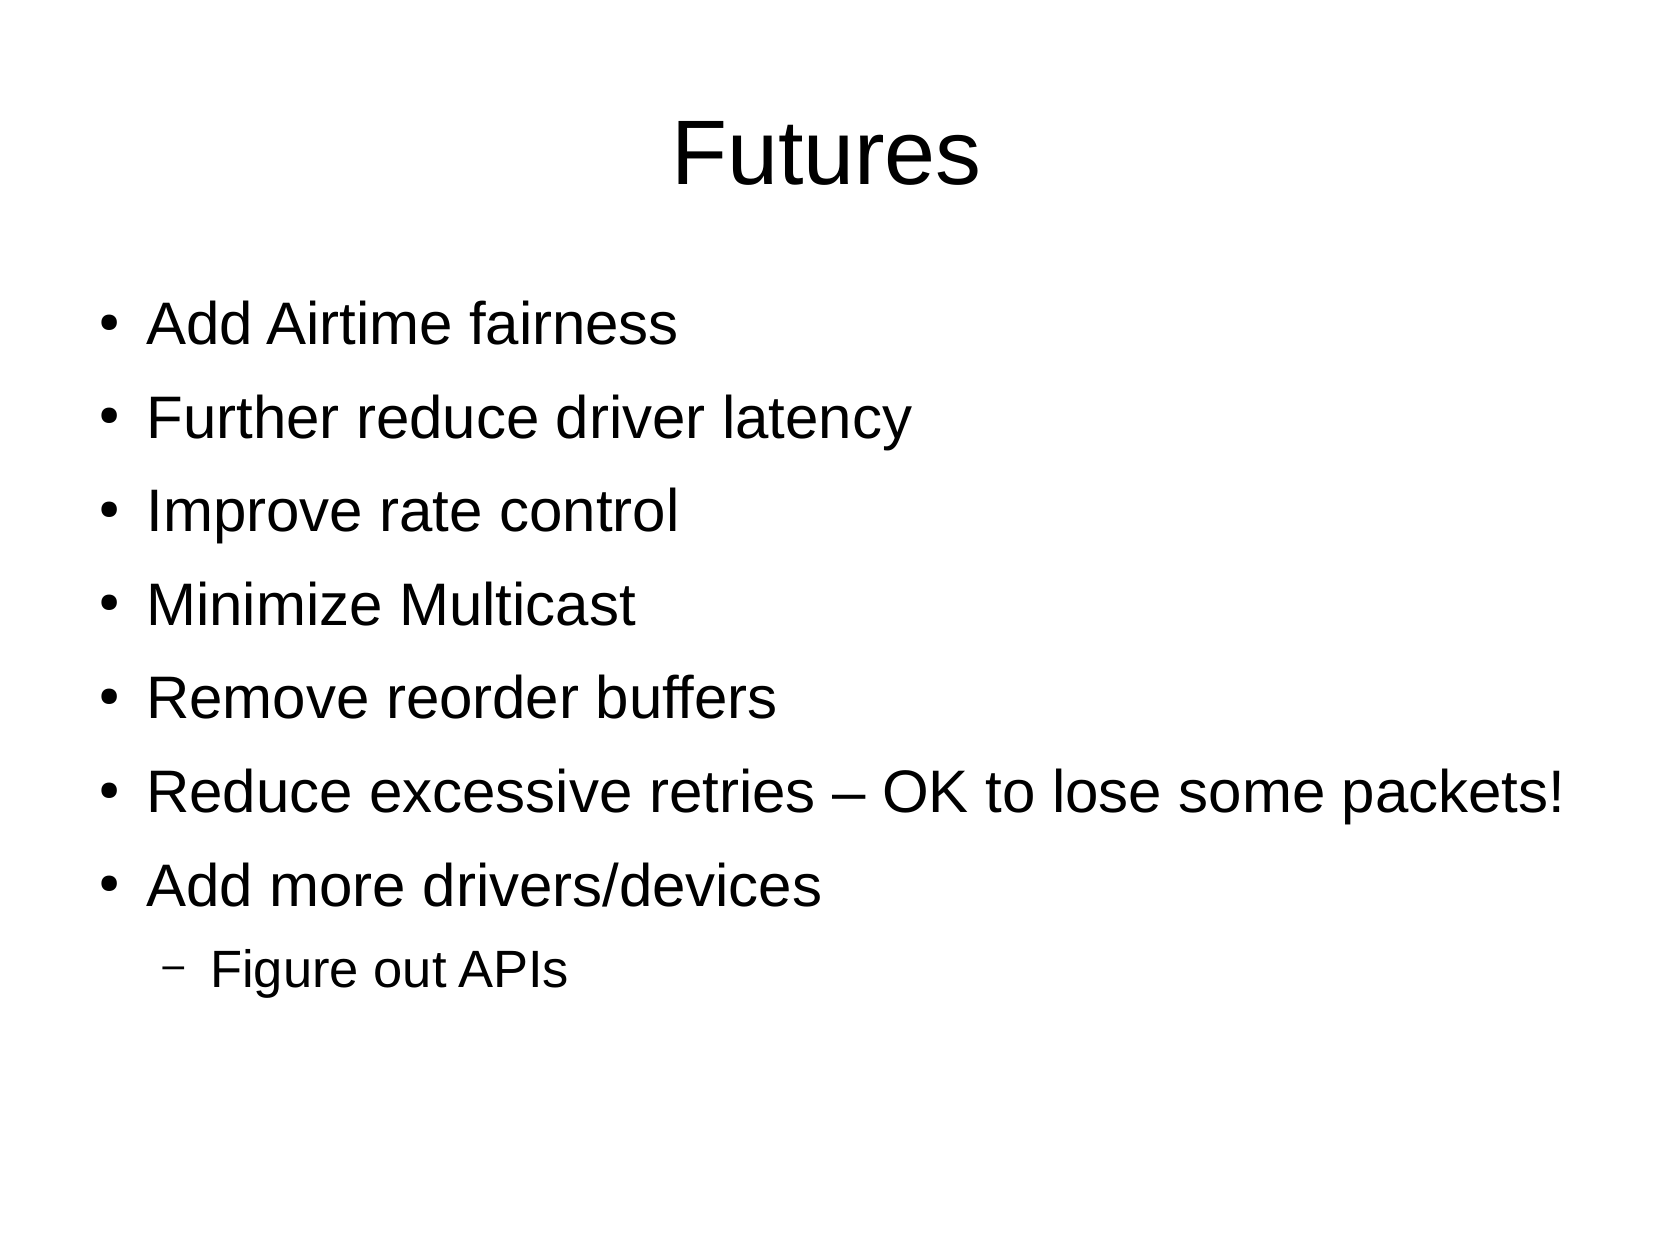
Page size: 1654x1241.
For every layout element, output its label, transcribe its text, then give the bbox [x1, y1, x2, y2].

list Add Airtime fairness Further reduce driver latency Improve rate control Minimize Multicast Remove reorder buffers Reduce excessive retries – OK to lose some packets! Add more drivers/devices Figure out APIs [82, 290, 1571, 1010]
title Futures [82, 49, 1571, 257]
